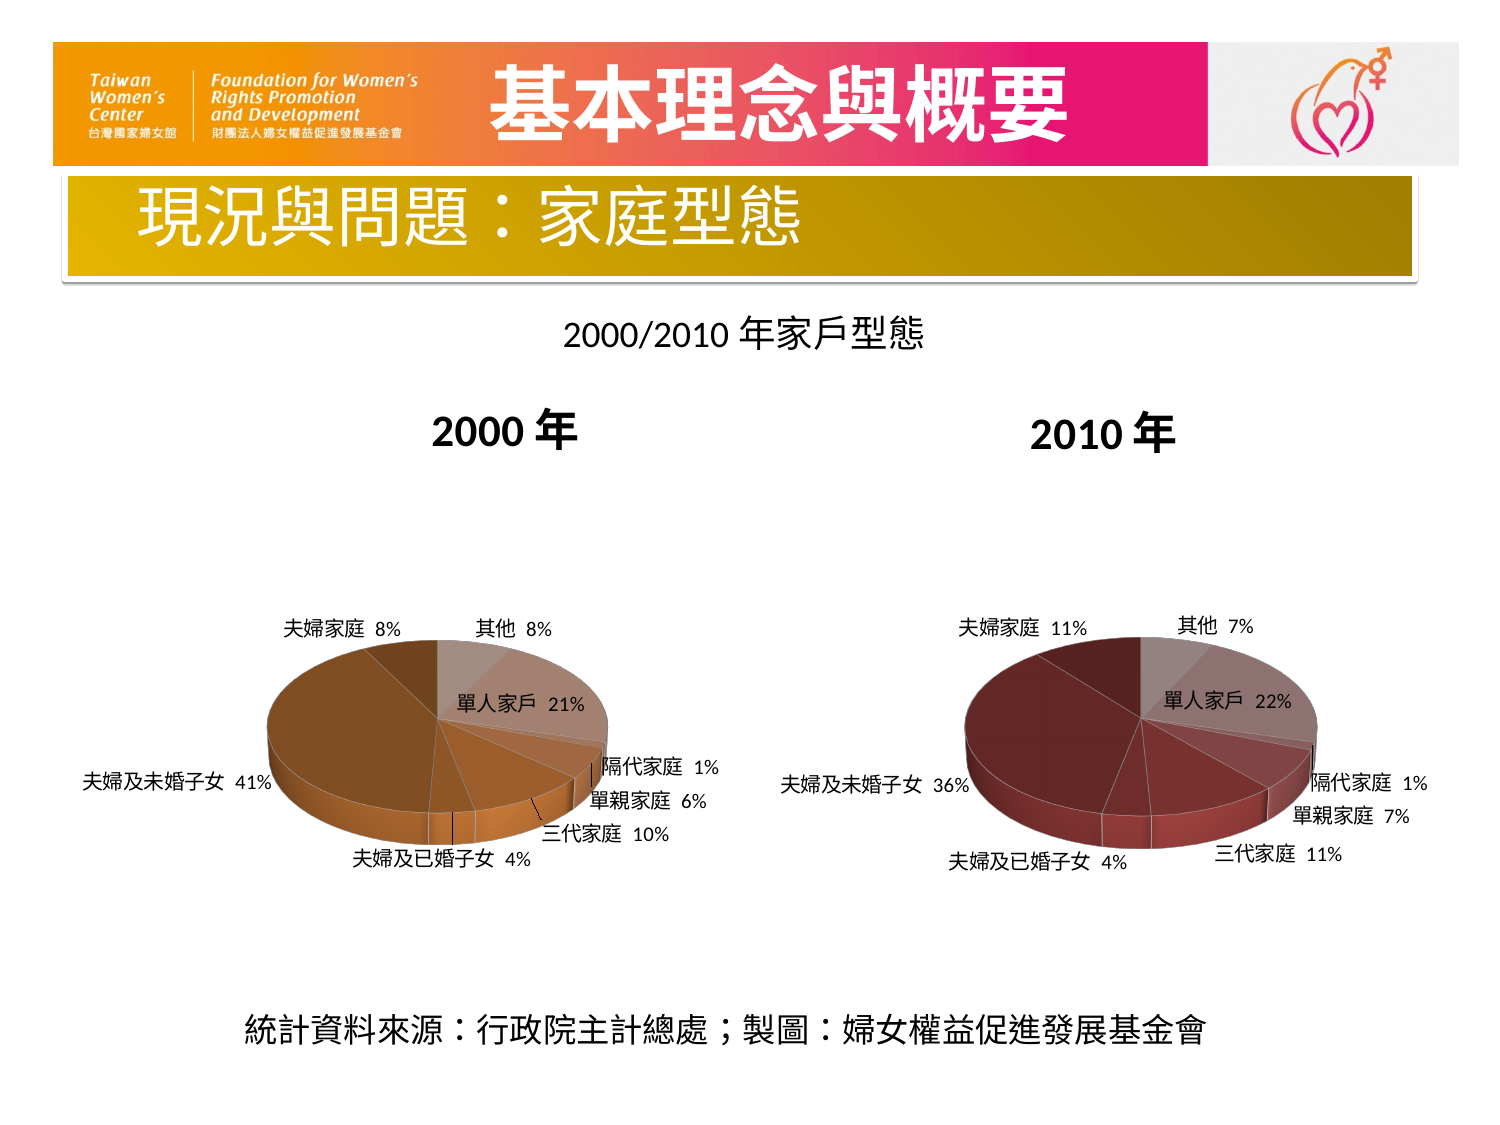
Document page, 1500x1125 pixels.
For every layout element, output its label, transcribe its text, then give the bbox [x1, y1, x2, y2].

text_box 統計資料來源：行政院主計總處；製圖：婦女權益促進發展基金會 [136, 1000, 1317, 1056]
text_box 2000/2010年家戶型態 [312, 302, 1176, 364]
chart [761, 361, 1447, 1012]
list 現況與問題：家庭型態 [64, 172, 1415, 279]
title 基本理念與概要 [171, 42, 1388, 161]
chart [64, 361, 737, 1012]
